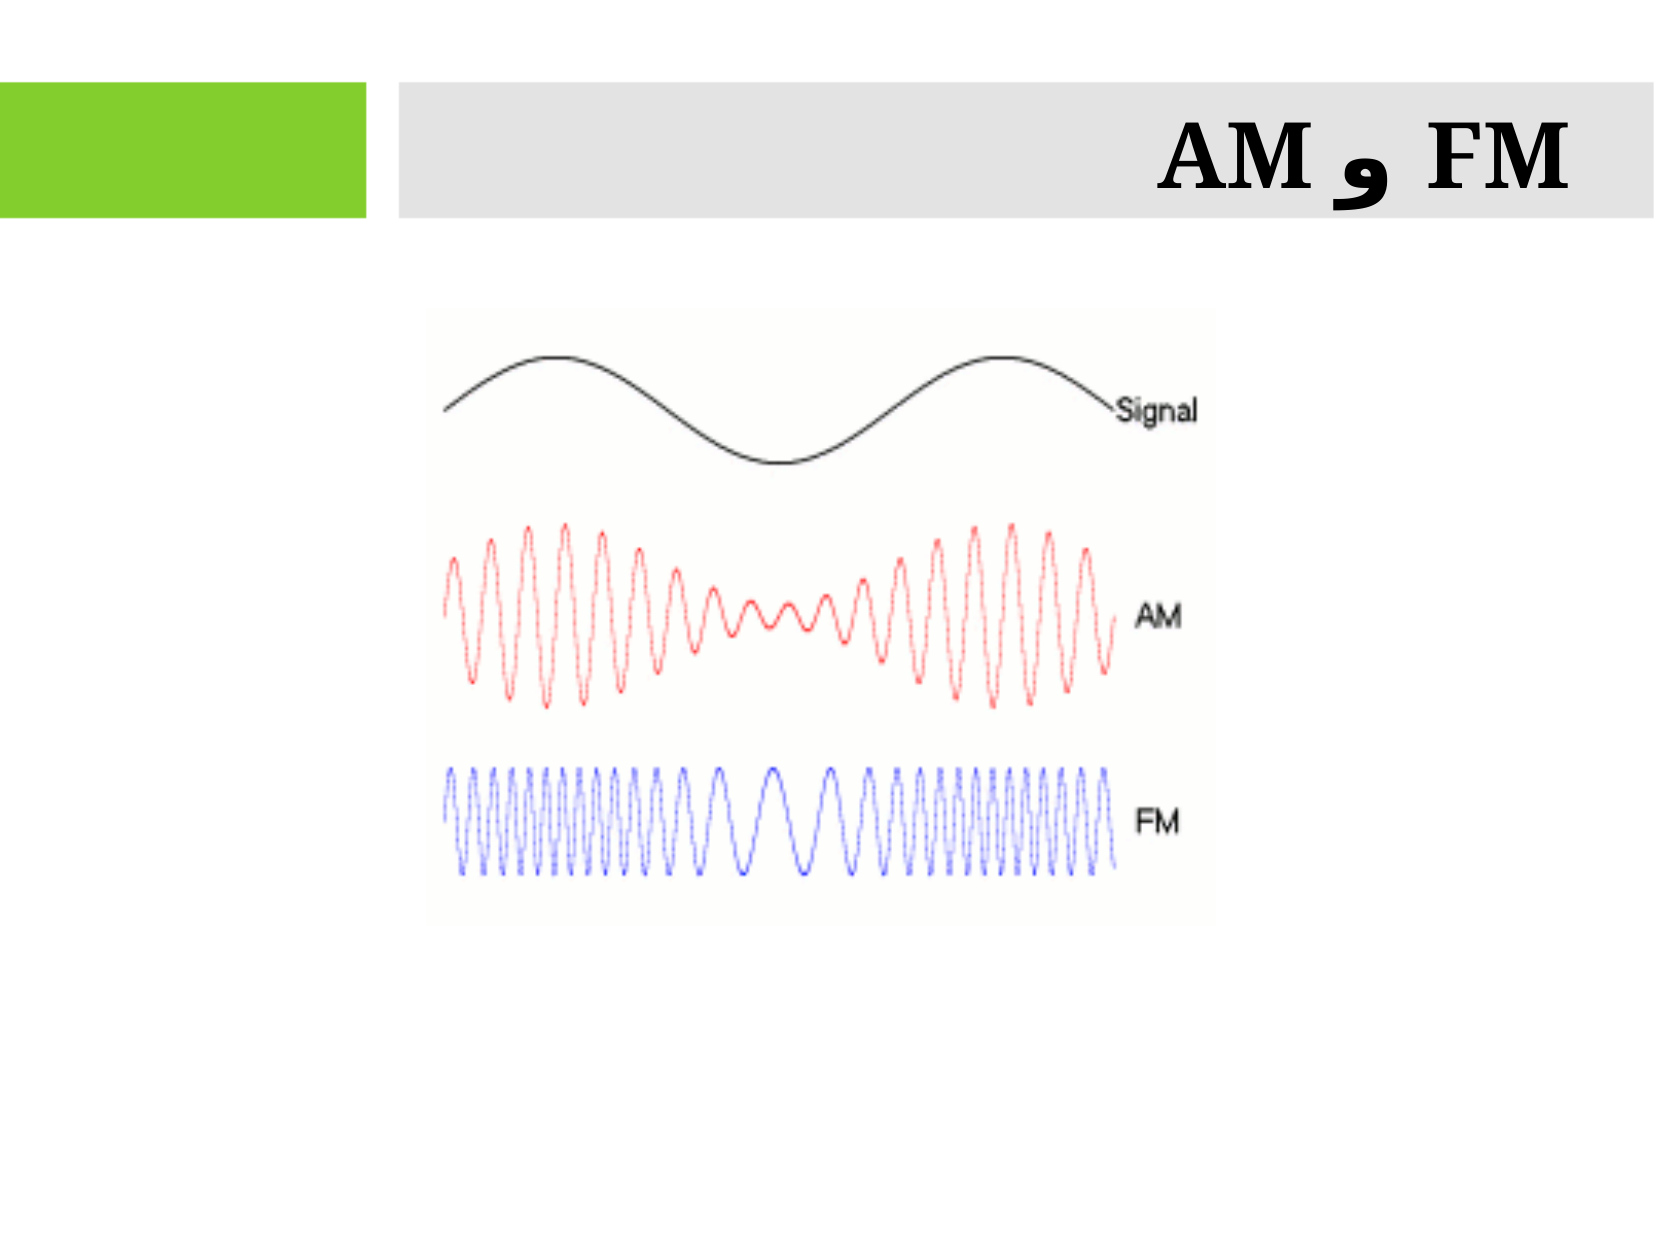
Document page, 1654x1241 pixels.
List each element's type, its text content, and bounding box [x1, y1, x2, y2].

title AM و FM [82, 49, 1571, 257]
picture [0, 0, 1654, 1241]
